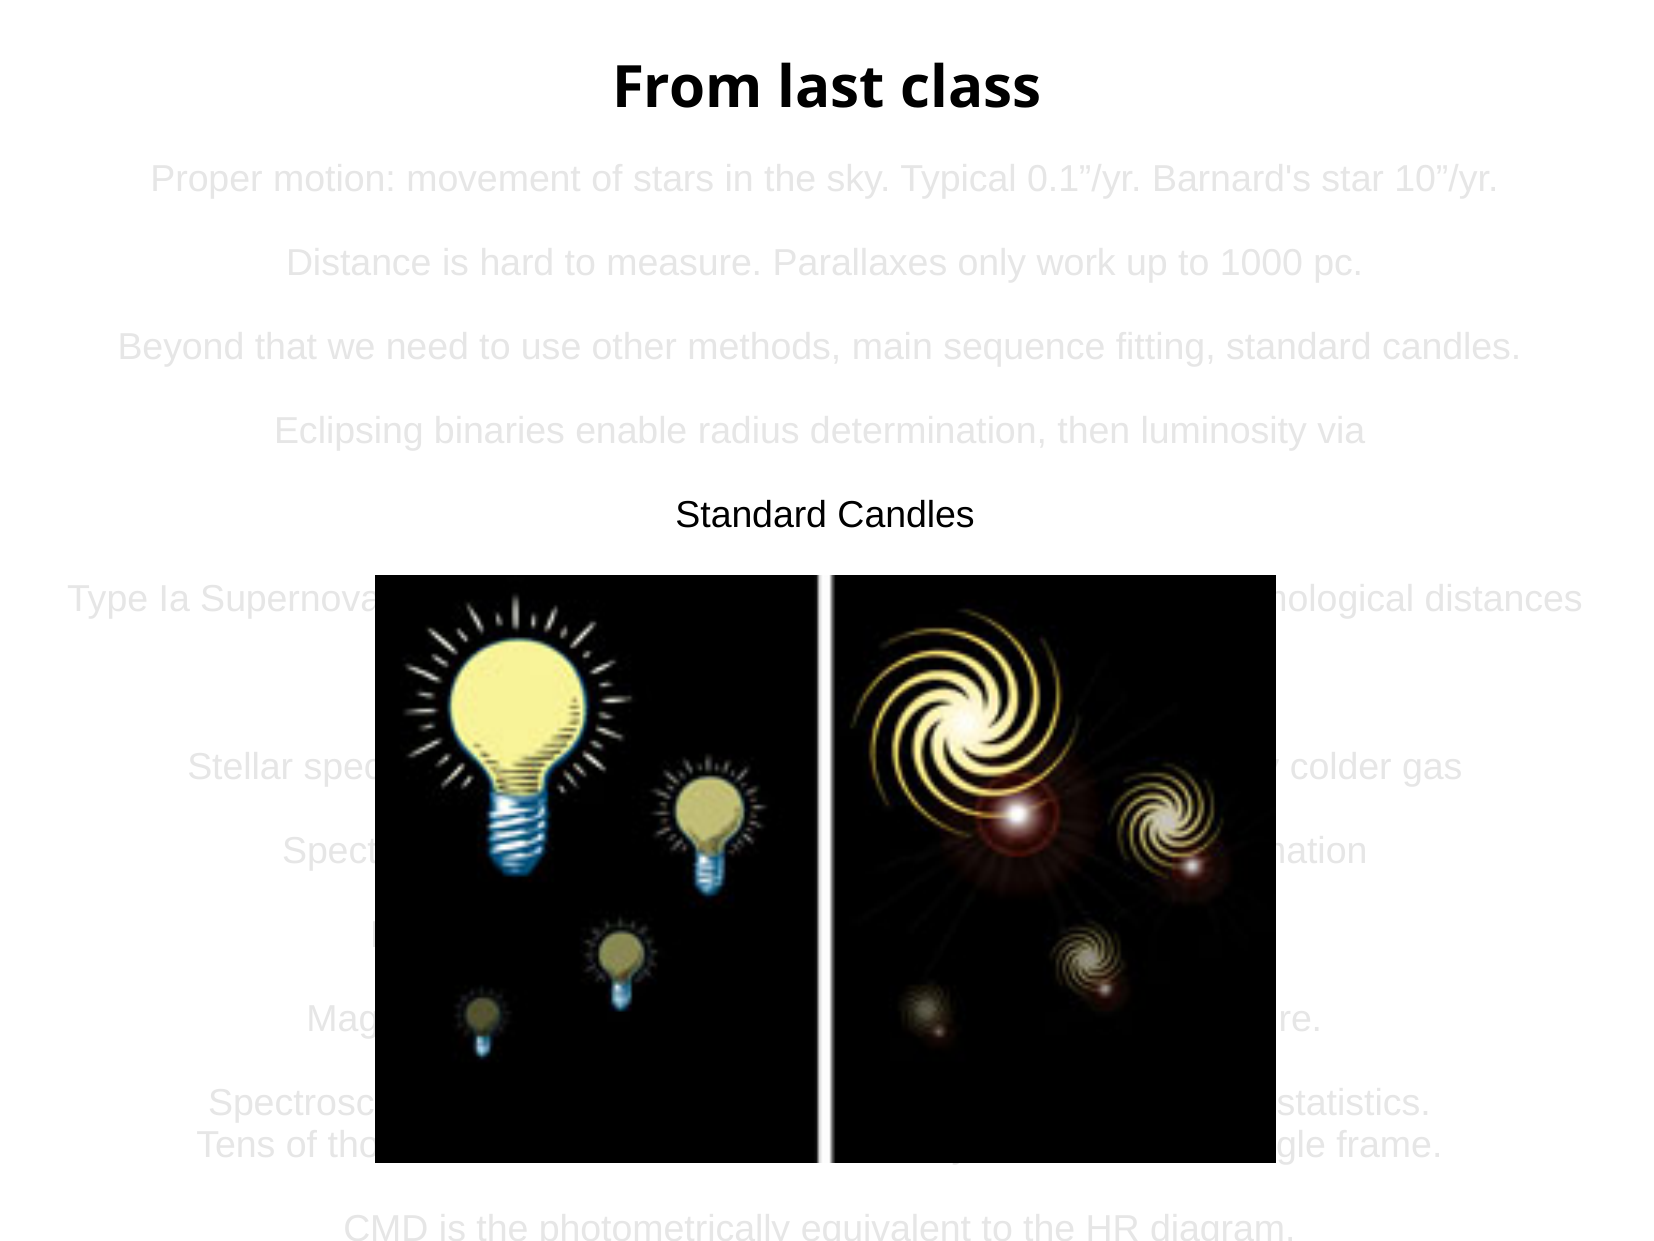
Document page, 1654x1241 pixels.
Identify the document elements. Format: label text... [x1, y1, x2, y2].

picture [375, 575, 1276, 1163]
text_box Proper motion: movement of stars in the sky. Typical 0.1”/yr. Barnard's star 10”/yr. Distance is hard to measure. Parallaxes only work up to 1000 pc. Beyond that we need to use other methods, main sequence fitting, standard candles. Eclipsing binaries enable radius determination, then luminosity via Standard Candles Type Ia Supernovae are very luminous standard candles, seen over cosmological distances Kirchhoff's three laws of spectroscopy Stellar spectra are absorption spectra, thus hot source covered by colder gas Spectral lines are chemical fingerprints, and a mine of information Five photometric passbands UBVRI. Five magnitudes. Magnitude difference = color. A measurement of temperature. Spectroscopy = individual accuracy. Photometry = large number statistics. Tens of thousands of stars can be automatedly measured in a single frame. CMD is the photometrically equivalent to the HR diagram. [37, 150, 1613, 1241]
text_box From last class [0, 37, 1654, 121]
